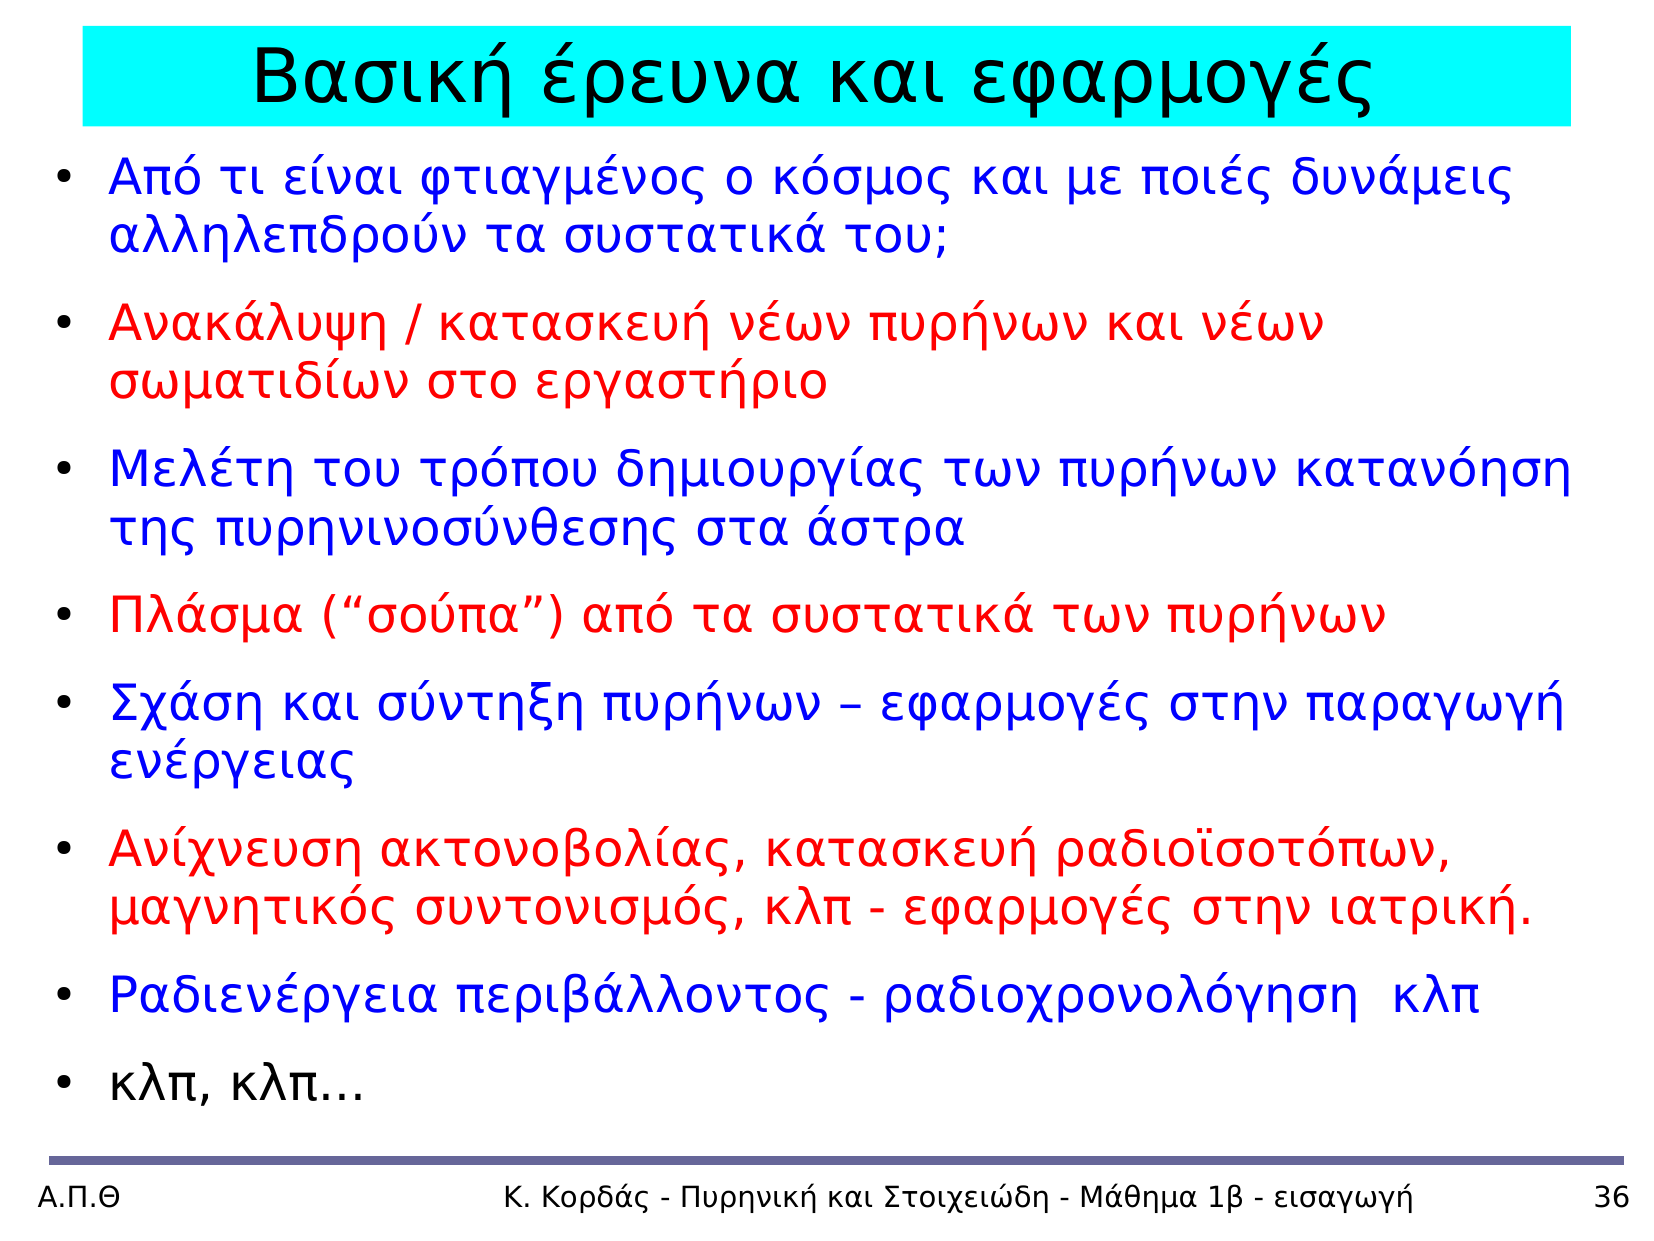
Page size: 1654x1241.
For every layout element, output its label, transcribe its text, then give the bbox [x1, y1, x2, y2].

title Βασική έρευνα και εφαρμογές [82, 25, 1571, 127]
list Από τι είναι φτιαγμένος ο κόσμος και με ποιές δυνάμεις αλληλεπδρούν τα συστατικά του; Ανακάλυψη / κατασκευή νέων πυρήνων και νέων σωματιδίων στο εργαστήριο Μελέτη του τρόπου δημιουργίας των πυρήνων κατανόηση της πυρηνινοσύνθεσης στα άστρα Πλάσμα (“σούπα”) από τα συστατικά των πυρήνων Σχάση και σύντηξη πυρήνων – εφαρμογές στην παραγωγή ενέργειας Ανίχνευση ακτονοβολίας, κατασκευή ραδιοϊσοτόπων, μαγνητικός συντονισμός, κλπ - εφαρμογές στην ιατρική. Ραδιενέργεια περιβάλλοντος - ραδιοχρονολόγηση κλπ κλπ, κλπ... [37, 148, 1613, 1241]
